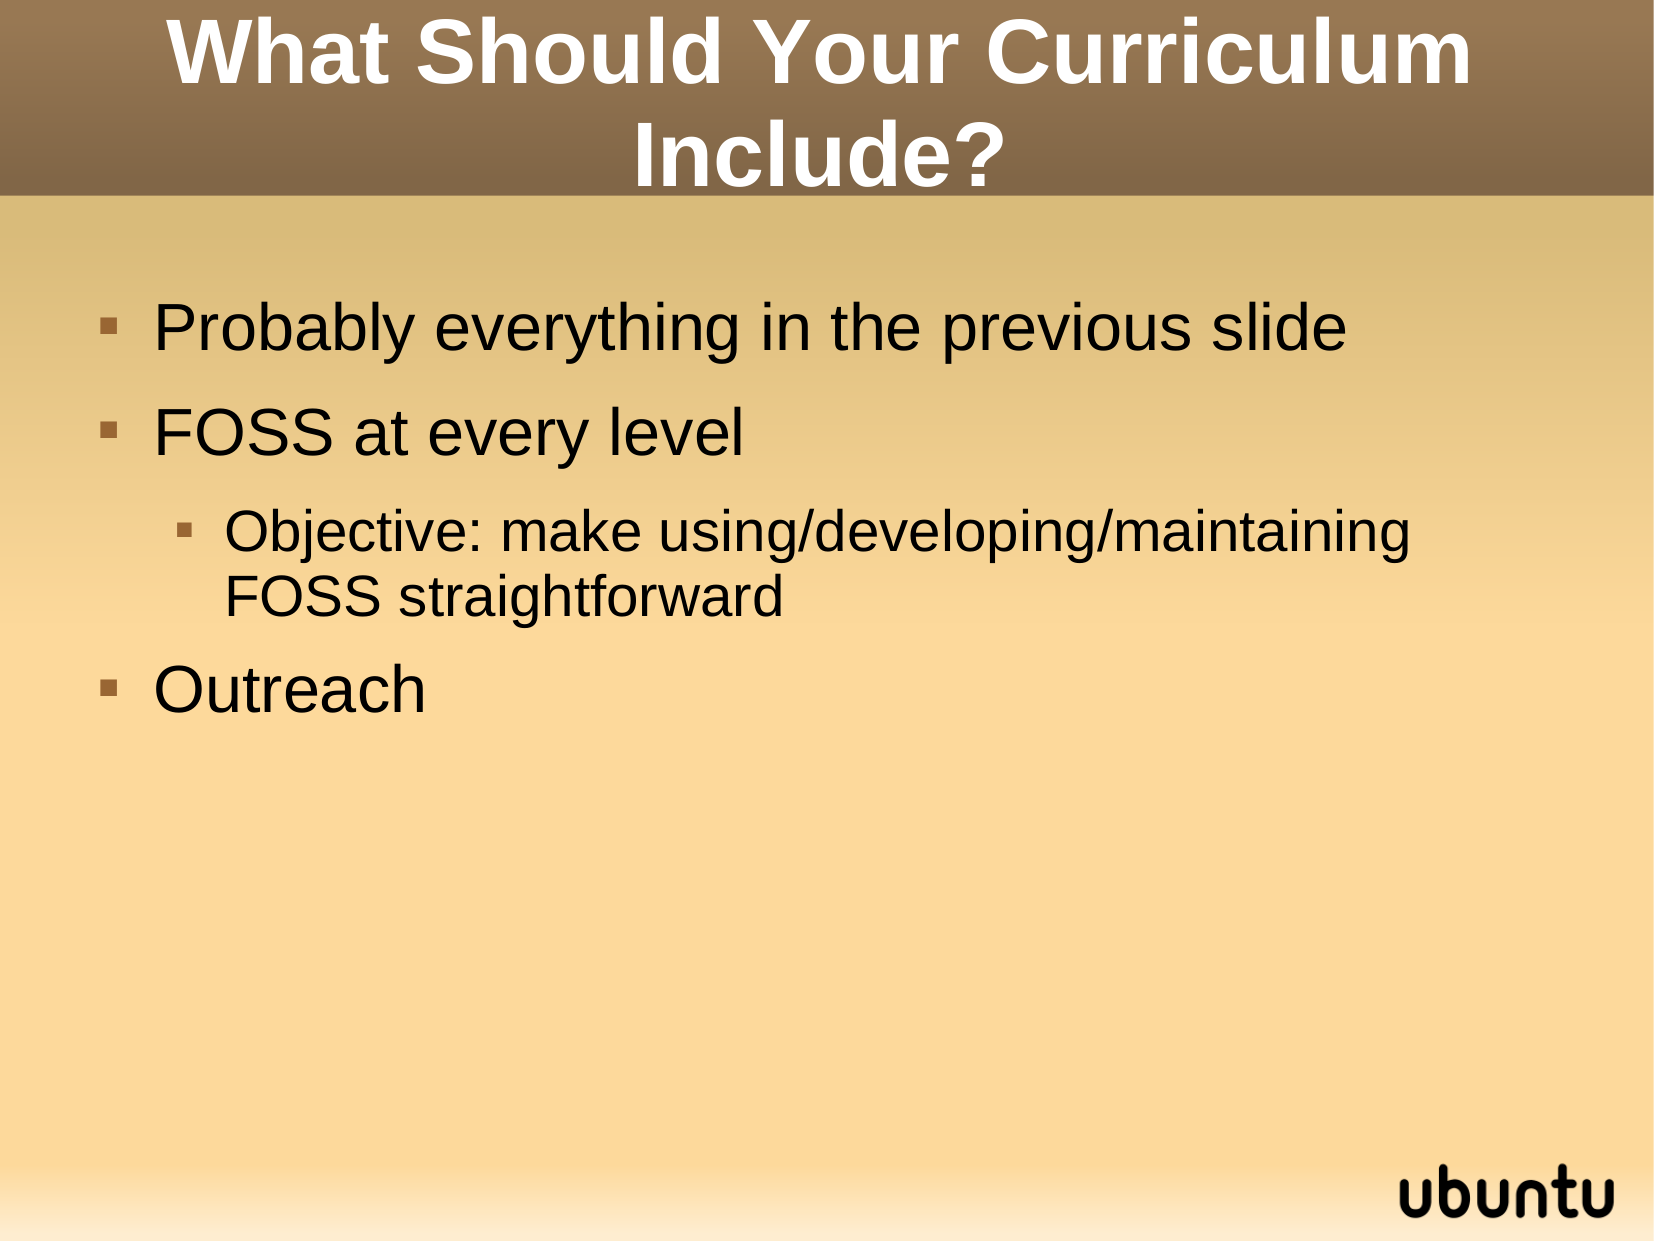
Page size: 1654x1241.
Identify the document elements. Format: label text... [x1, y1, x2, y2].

list Probably everything in the previous slide FOSS at every level Objective: make using/developing/maintaining FOSS straightforward Outreach [82, 290, 1571, 1094]
title What Should Your Curriculum Include? [76, 1, 1565, 207]
picture [0, 0, 1654, 1241]
